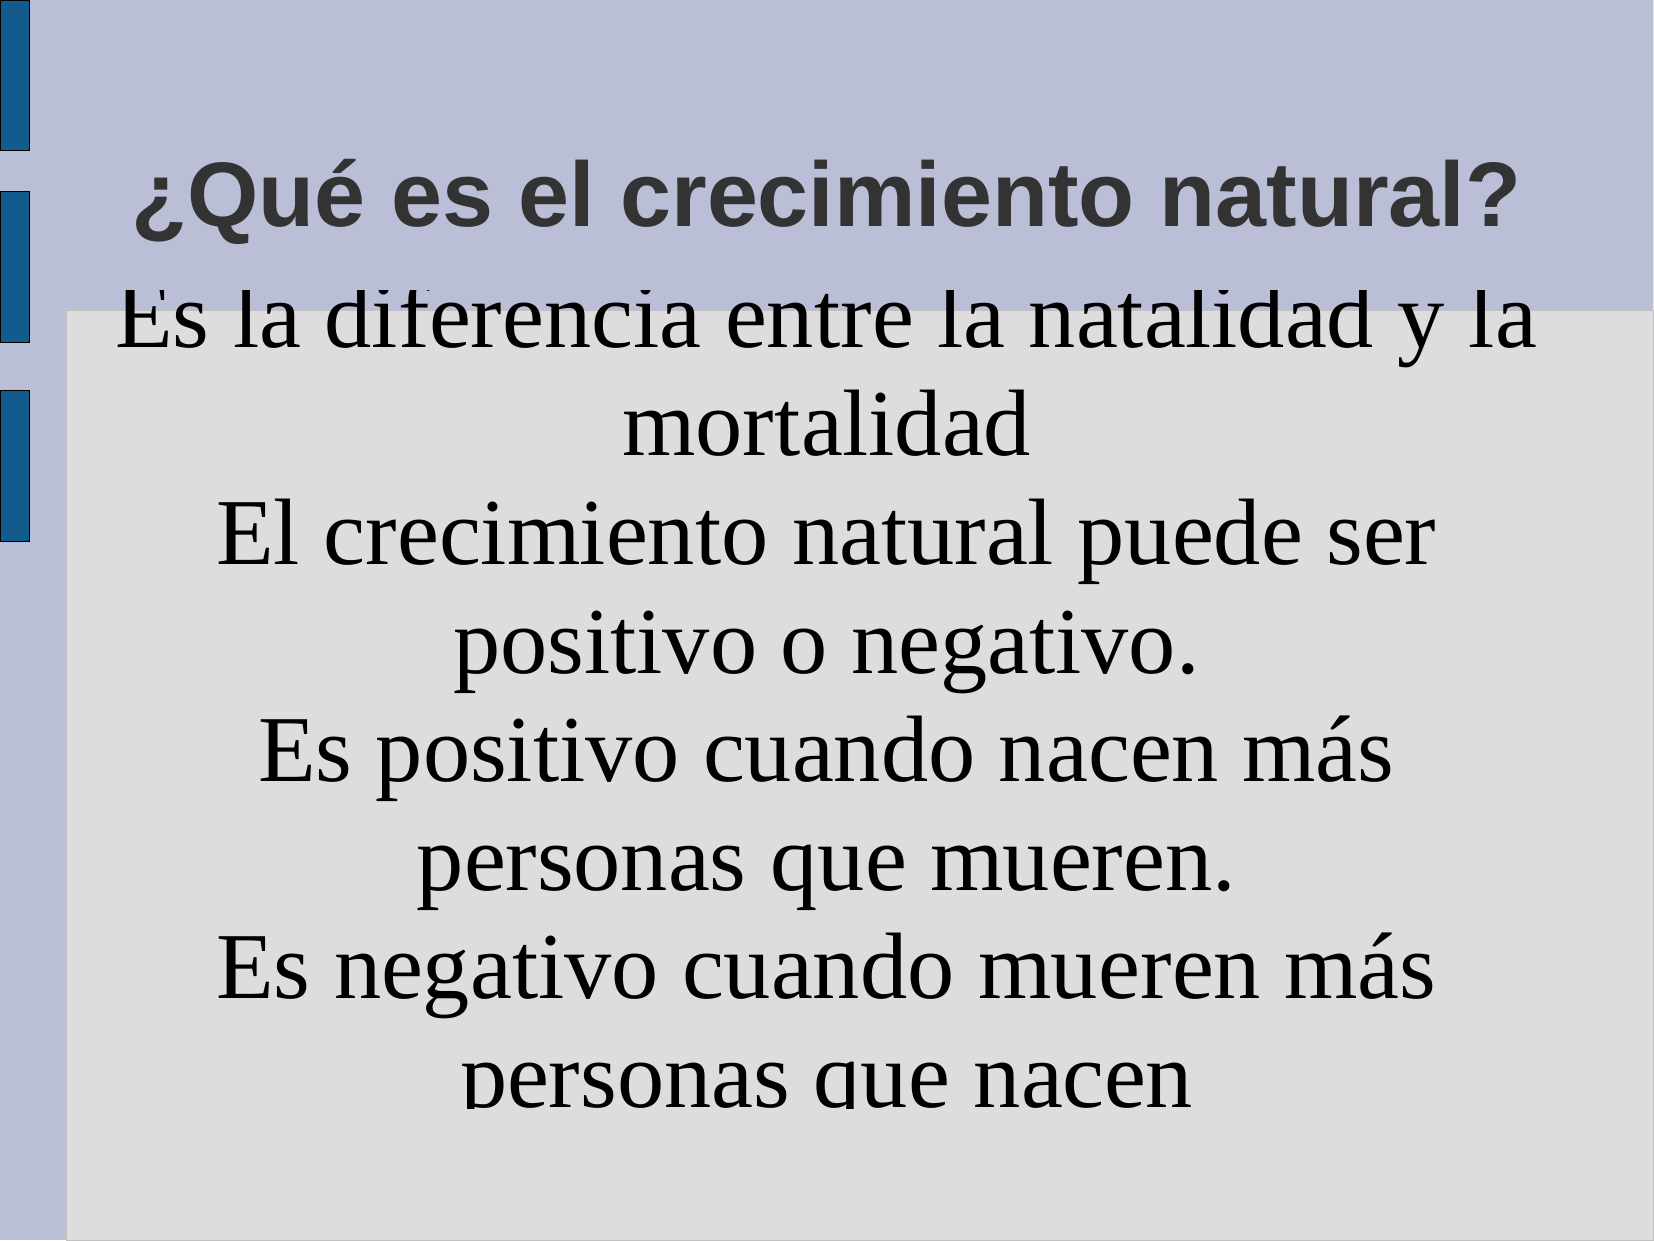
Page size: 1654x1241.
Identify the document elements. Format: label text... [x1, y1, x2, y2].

title ¿Qué es el crecimiento natural? [121, 91, 1534, 290]
chart [82, 290, 1570, 1109]
